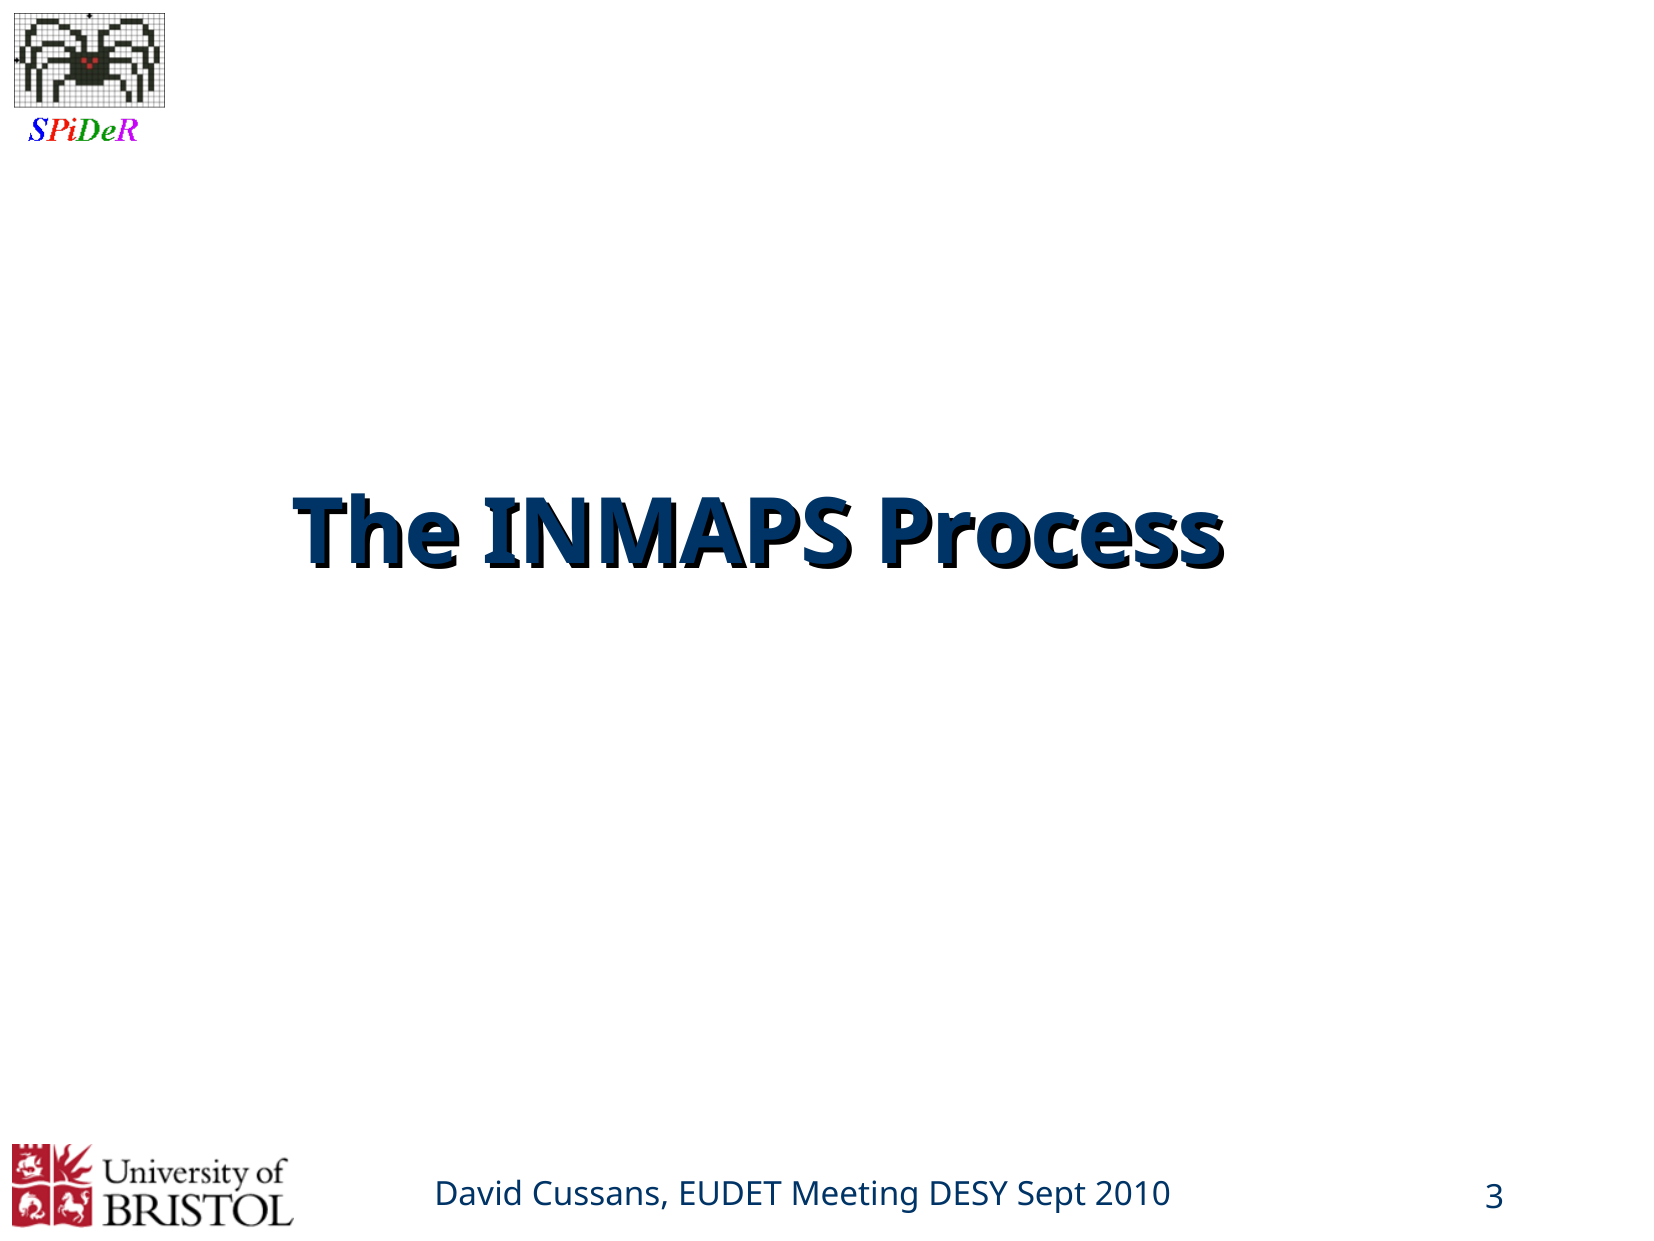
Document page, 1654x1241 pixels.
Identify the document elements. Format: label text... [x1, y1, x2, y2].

picture [14, 13, 165, 156]
text_box The INMAPS Process [277, 462, 1376, 590]
picture [12, 1144, 294, 1228]
